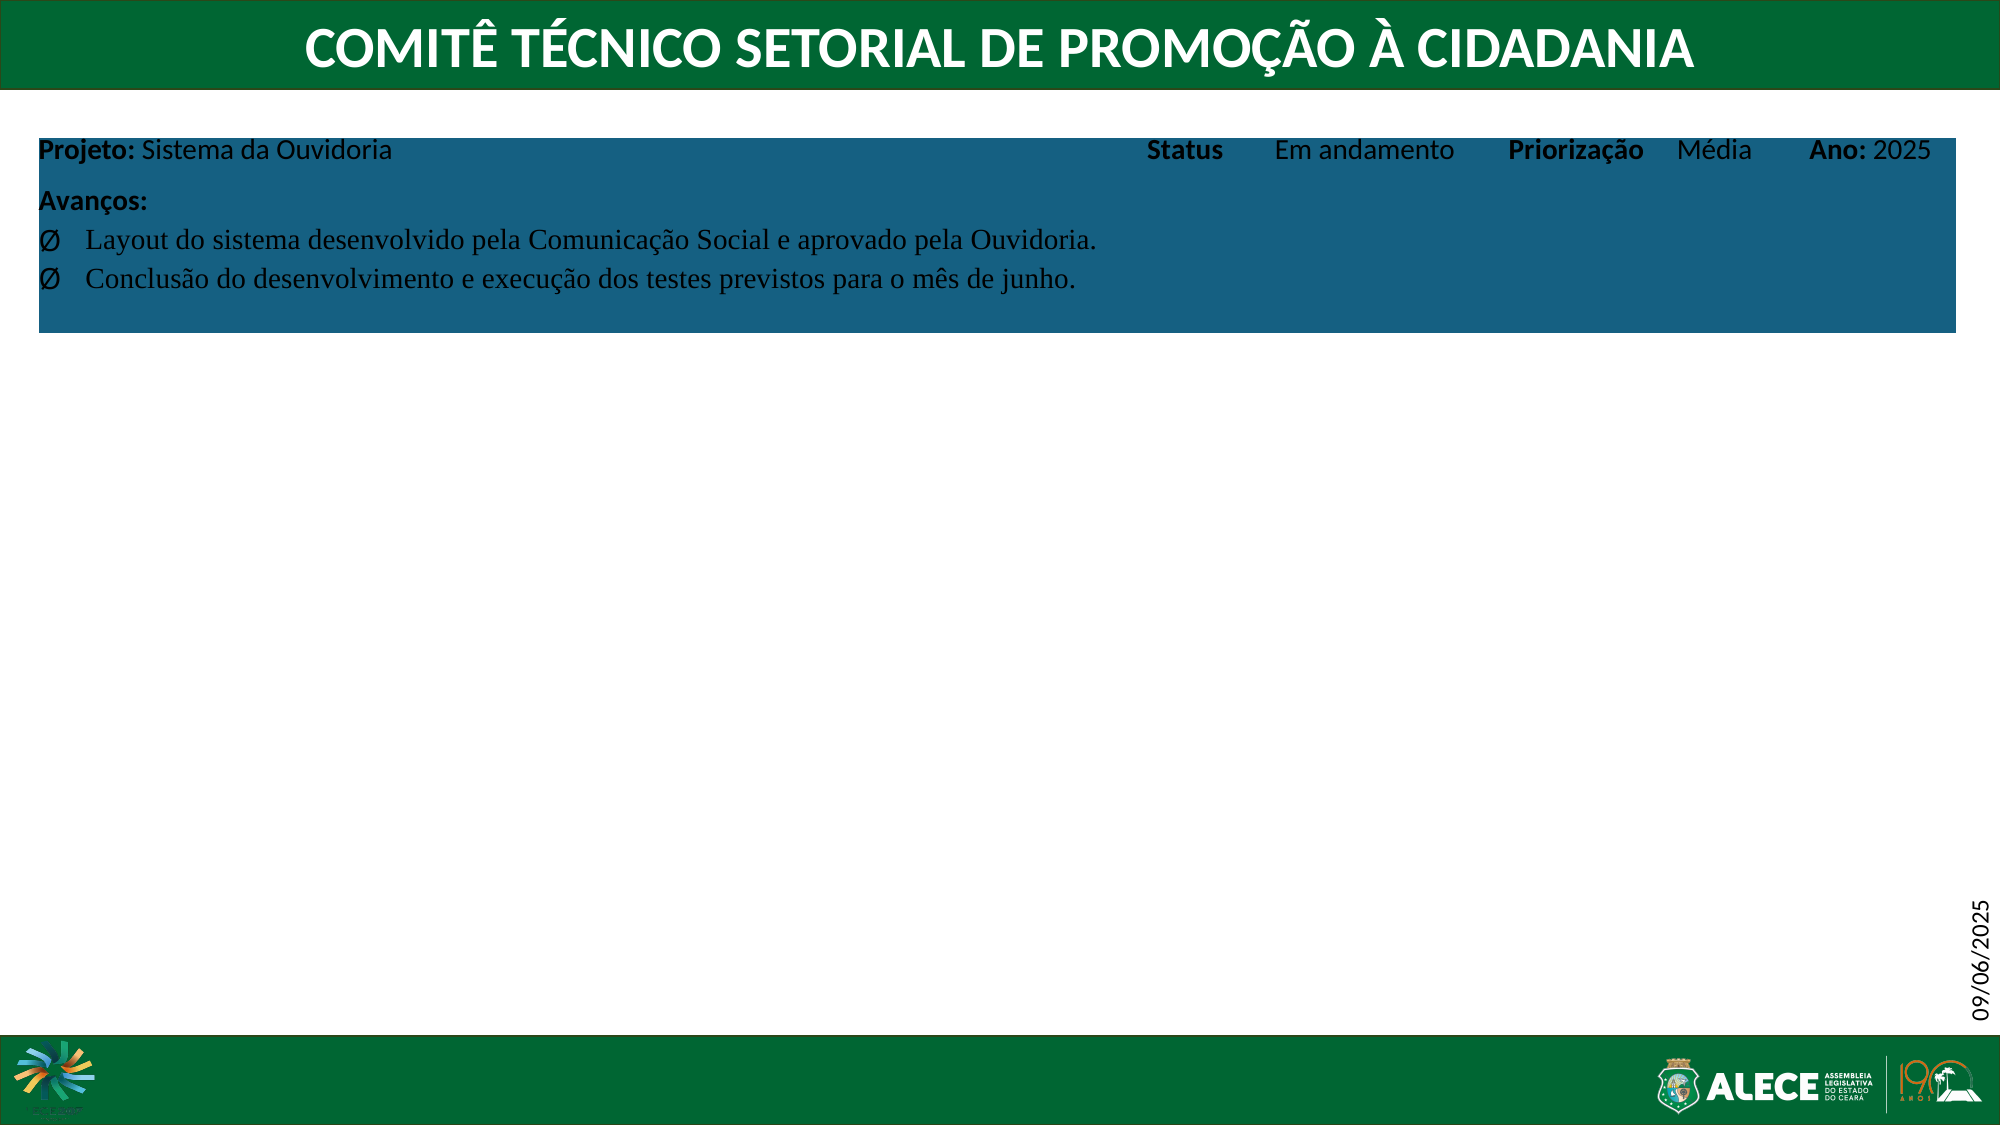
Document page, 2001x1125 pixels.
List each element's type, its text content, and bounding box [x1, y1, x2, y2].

text_box COMITÊ TÉCNICO SETORIAL DE PROMOÇÃO À CIDADANIA [0, 0, 2000, 89]
text_box [0, 1036, 1625, 1125]
text_box 09/06/2025 [1956, 883, 2000, 1037]
table_header Em andamento [1252, 138, 1478, 188]
picture [1625, 982, 2000, 1125]
table_header Média [1644, 138, 1785, 188]
table_cell Avanços: Layout do sistema desenvolvido pela Comunicação Social e aprovado pela Ouvidoria. Conclusão do desenvolvimento e execução dos testes previstos para o mês de junho. [39, 188, 1956, 333]
table_header Ano: 2025 [1785, 138, 1956, 188]
table_header Priorização [1478, 138, 1644, 188]
table_header Projeto: Sistema da Ouvidoria [39, 138, 1118, 188]
table_header Status [1118, 138, 1252, 188]
